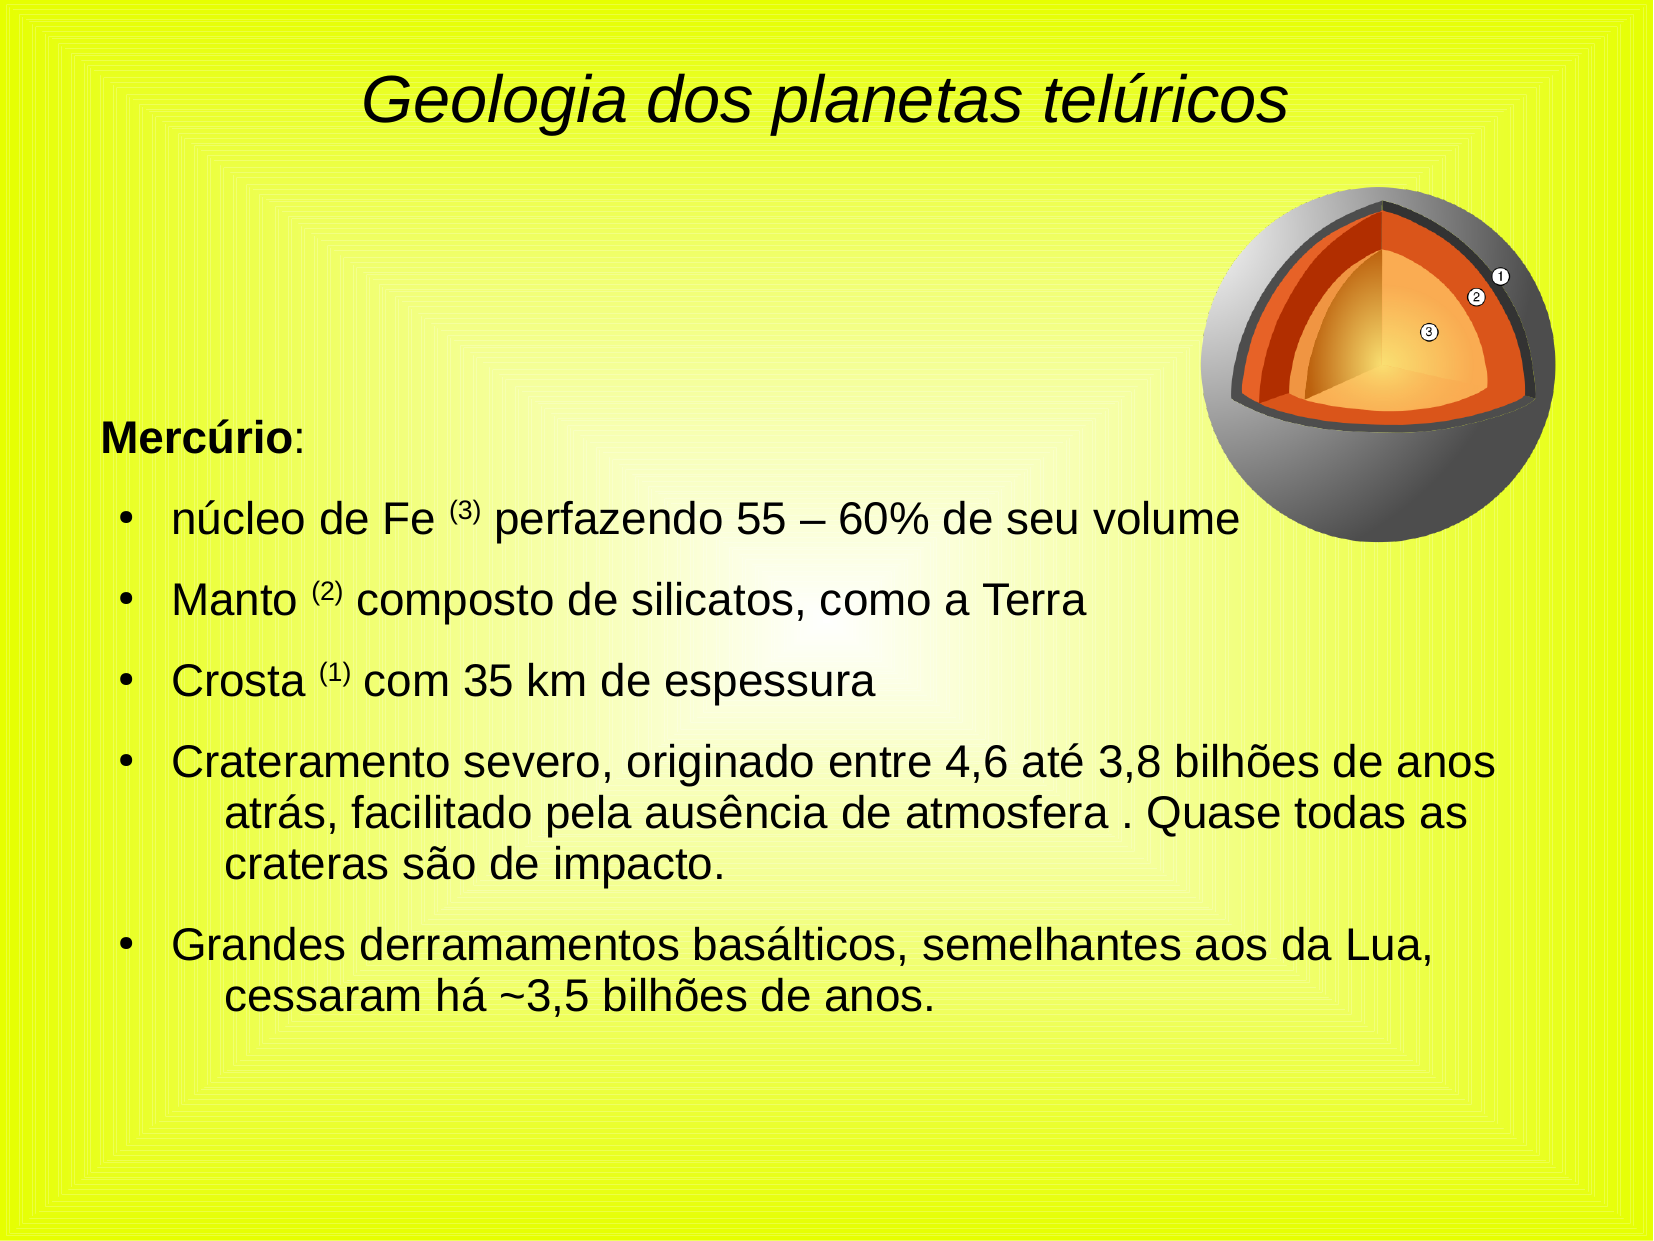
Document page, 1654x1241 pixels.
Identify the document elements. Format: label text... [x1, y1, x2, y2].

title Geologia dos planetas telúricos [82, 49, 1571, 151]
list Mercúrio: núcleo de Fe (3) perfazendo 55 – 60% de seu volume Manto (2) composto de silicatos, como a Terra Crosta (1) com 35 km de espessura Crateramento severo, originado entre 4,6 até 3,8 bilhões de anos atrás, facilitado pela ausência de atmosfera . Quase todas as crateras são de impacto. Grandes derramamentos basálticos, semelhantes aos da Lua, cessaram há ~3,5 bilhões de anos. [82, 412, 1571, 1157]
picture [1168, 146, 1581, 577]
